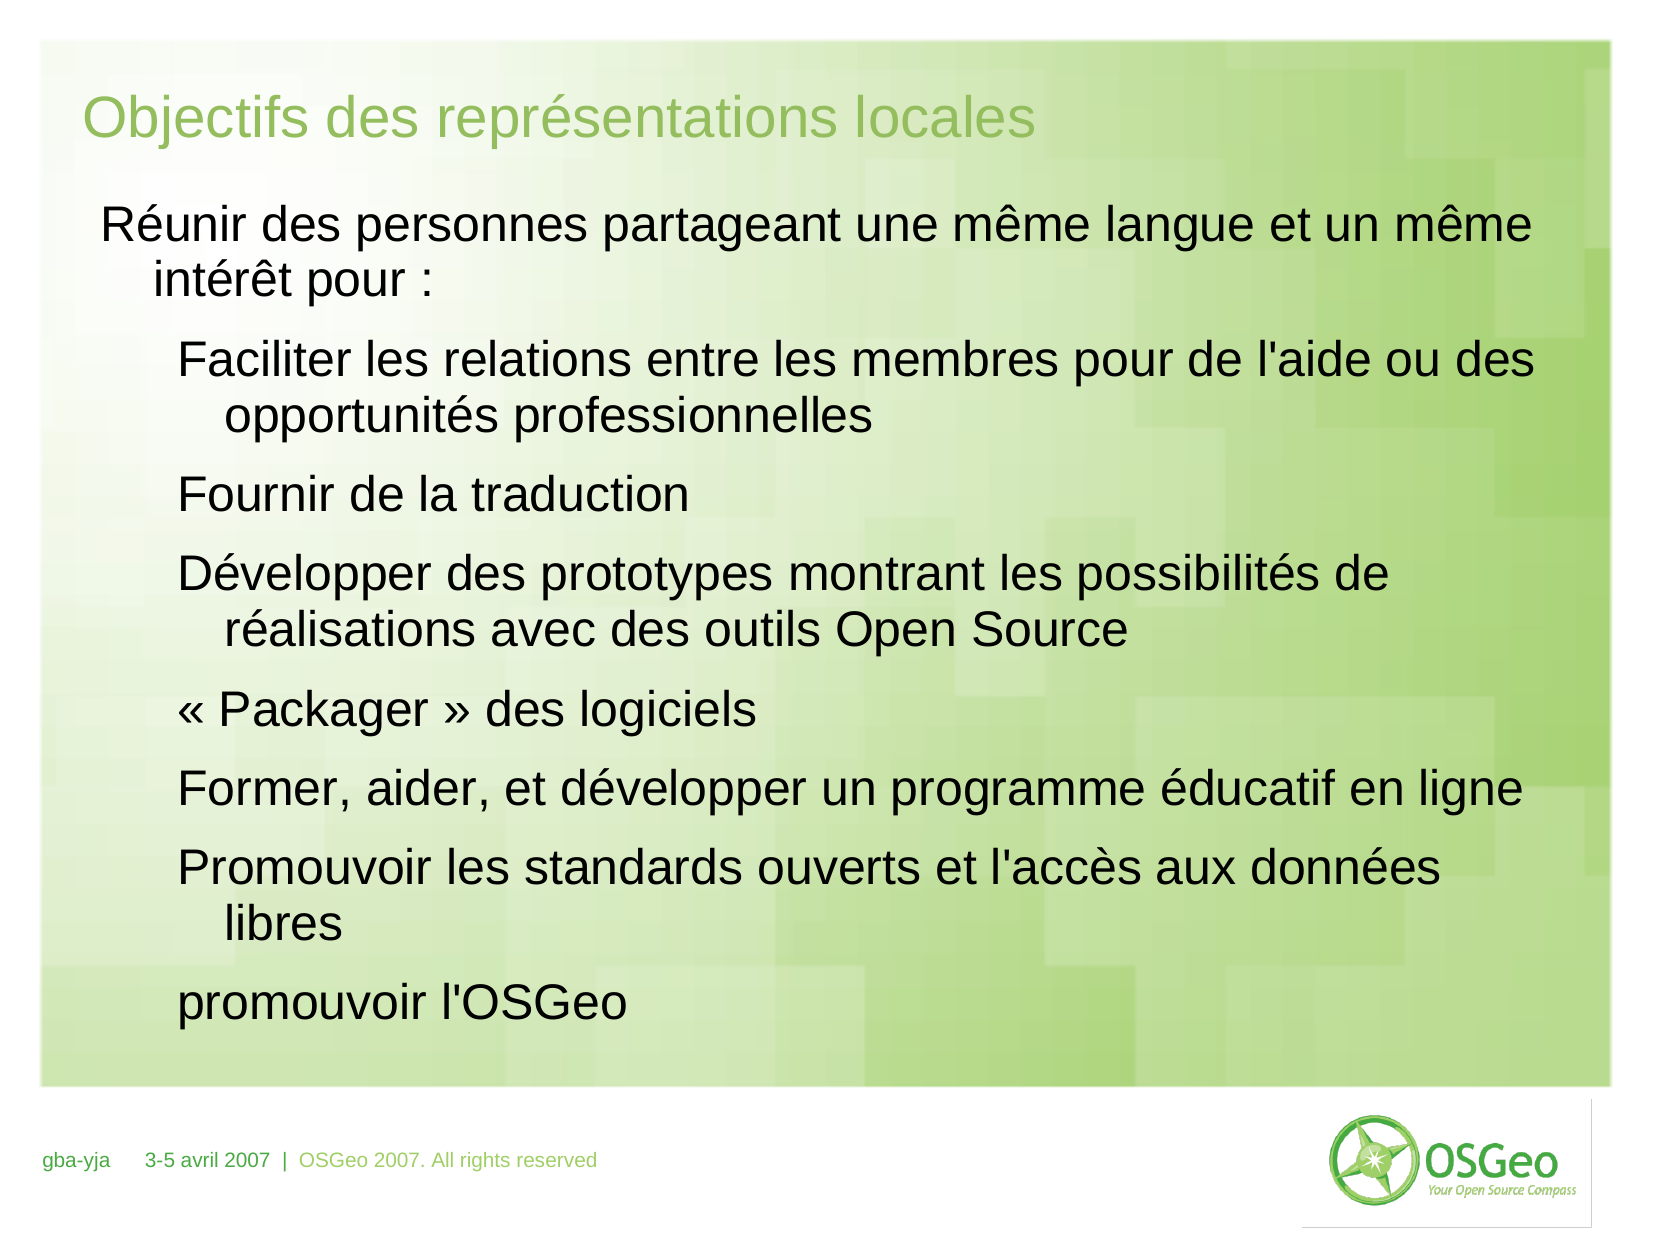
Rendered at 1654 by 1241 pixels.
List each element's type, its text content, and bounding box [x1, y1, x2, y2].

title Objectifs des représentations locales [82, 13, 1571, 195]
list Réunir des personnes partageant une même langue et un même intérêt pour : Faciliter les relations entre les membres pour de l'aide ou des opportunités professionnelles Fournir de la traduction Développer des prototypes montrant les possibilités de réalisations avec des outils Open Source « Packager » des logiciels Former, aider, et développer un programme éducatif en ligne Promouvoir les standards ouverts et l'accès aux données libres promouvoir l'OSGeo [82, 195, 1571, 1031]
picture [0, 1, 1654, 1239]
